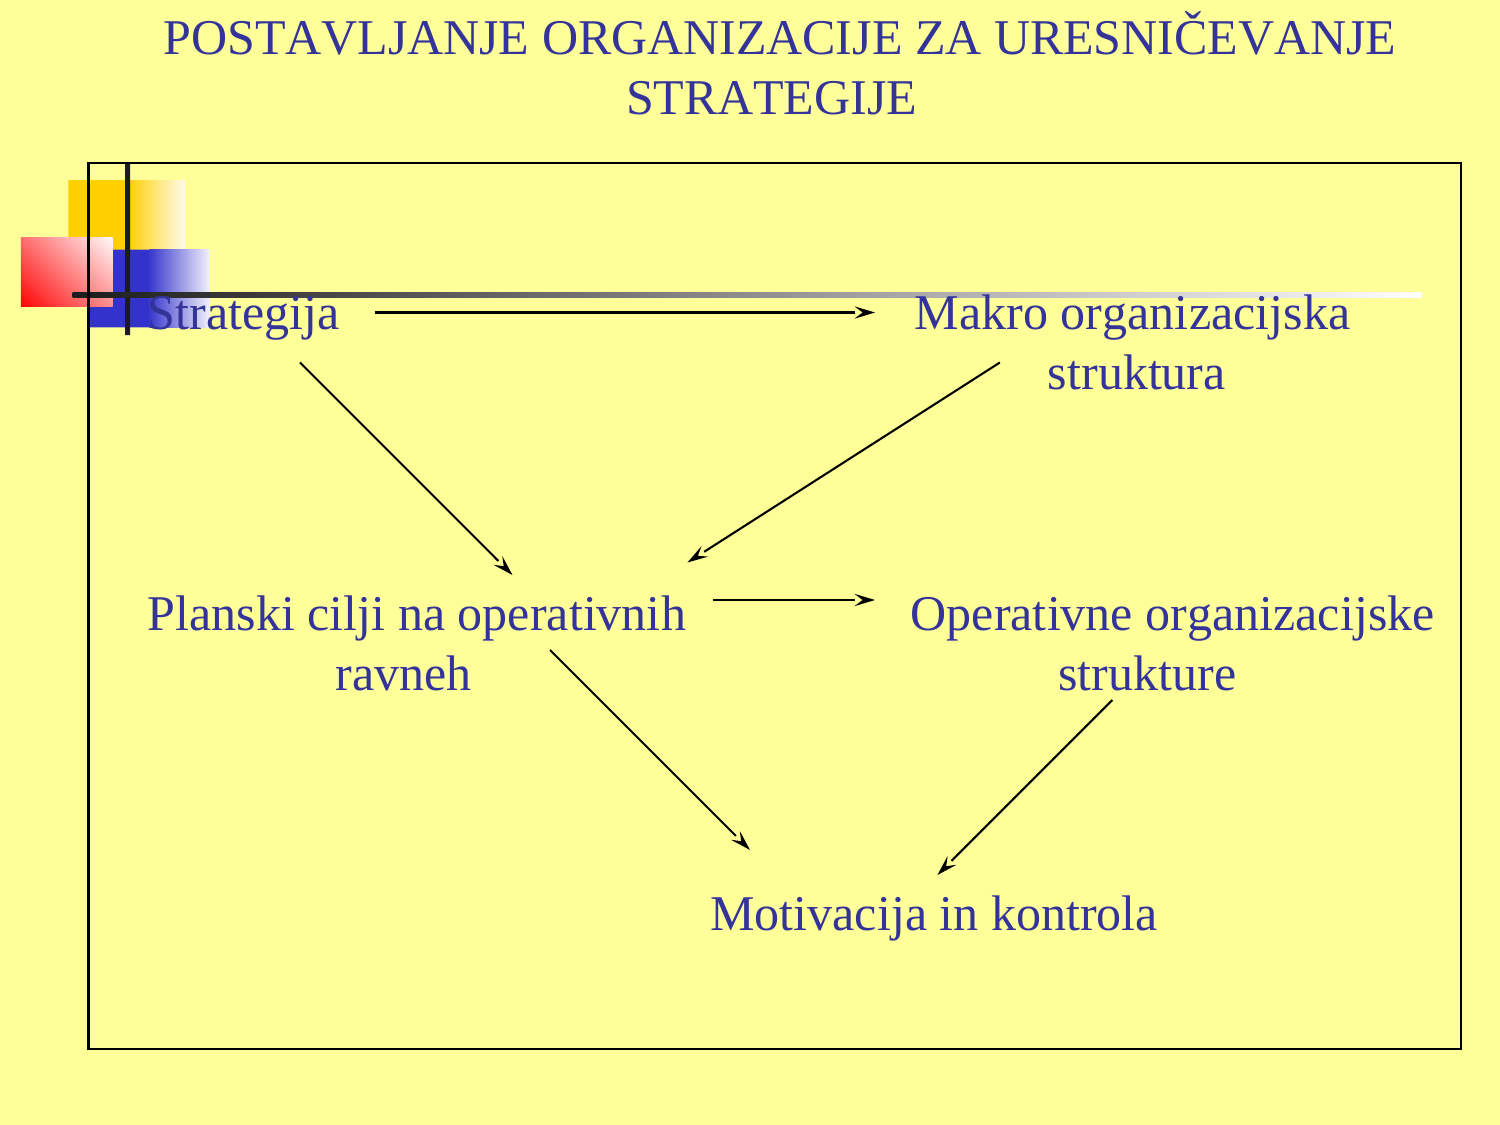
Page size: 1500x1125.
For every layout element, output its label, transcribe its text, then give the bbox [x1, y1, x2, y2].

text_box Strategija Makro organizacijska struktura Planski cilji na operativnih Operativne organizacijske ravneh strukture Motivacija in kontrola [132, 272, 1452, 948]
text_box POSTAVLJANJE ORGANIZACIJE ZA URESNIČEVANJE STRATEGIJE [148, 0, 1412, 133]
